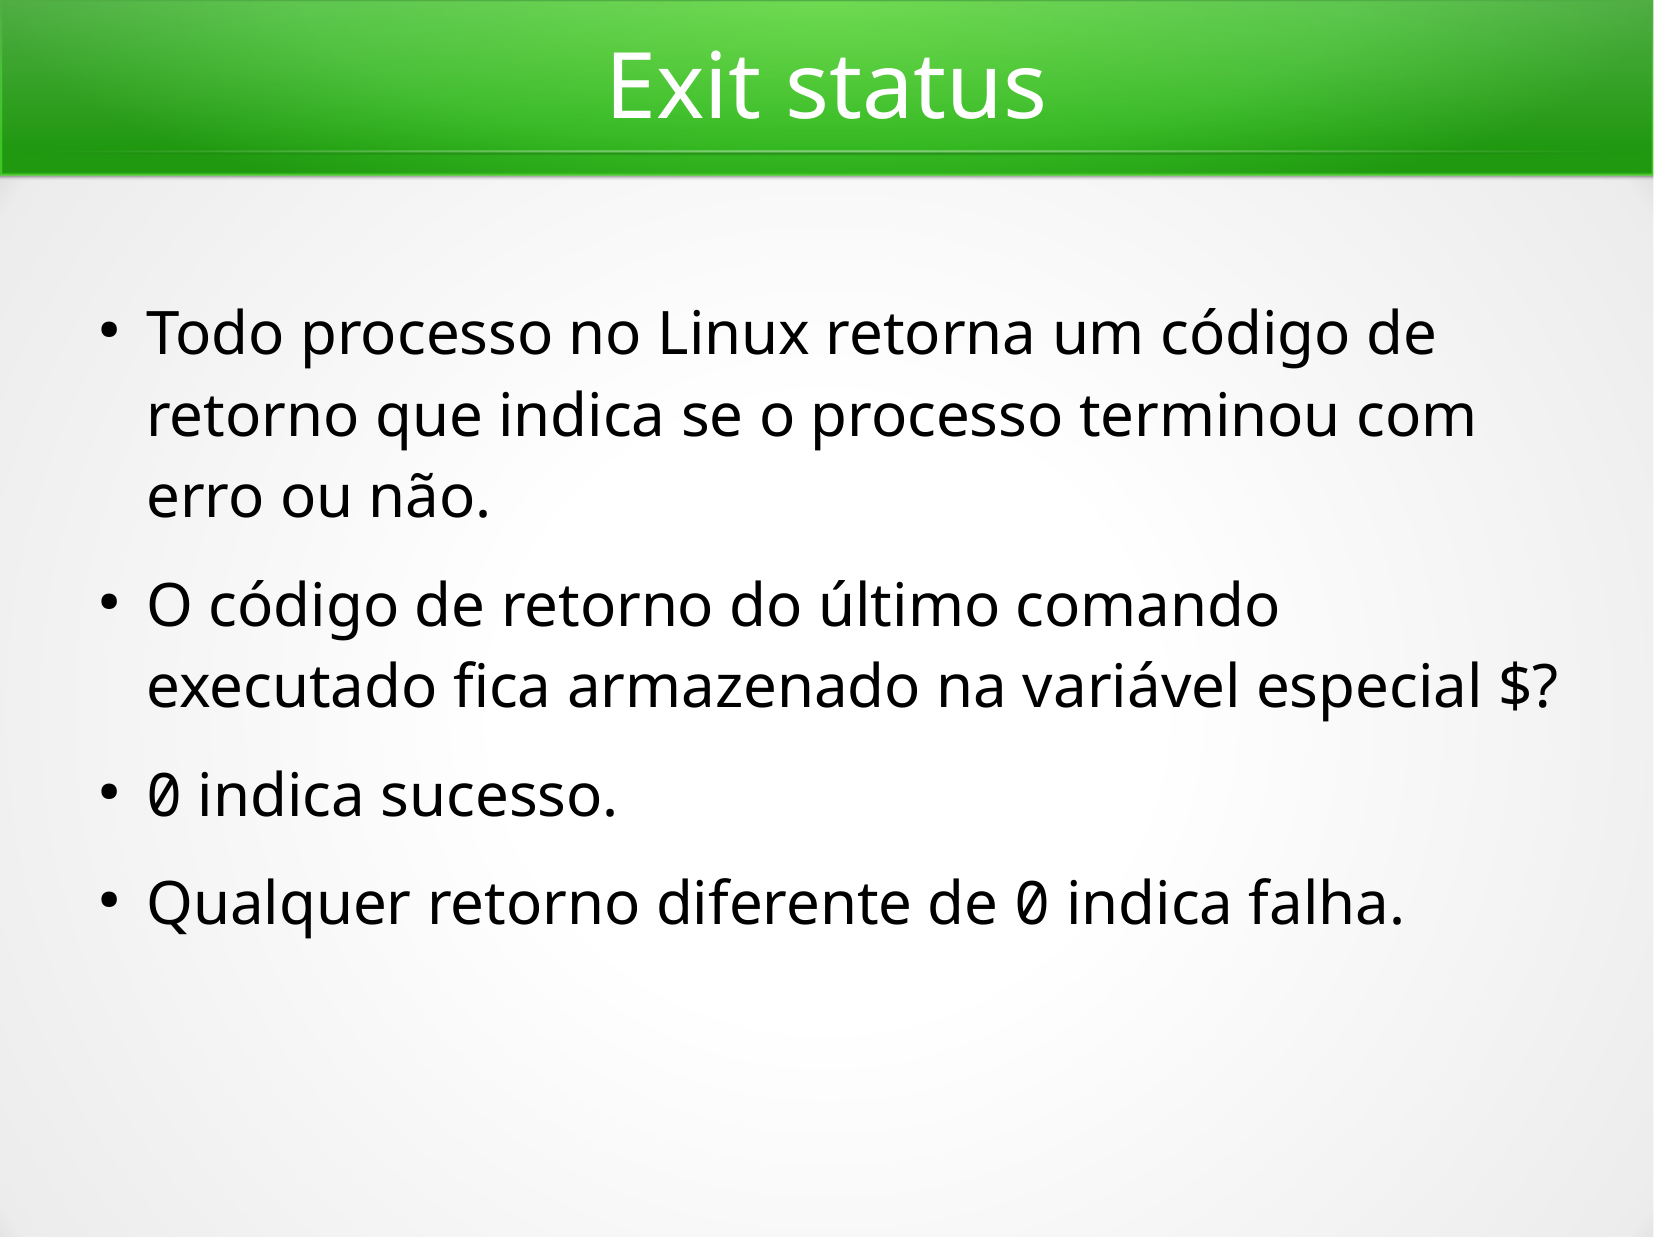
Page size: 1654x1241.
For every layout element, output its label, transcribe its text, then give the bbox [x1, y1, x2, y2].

title Exit status [82, 11, 1571, 154]
list Todo processo no Linux retorna um código de retorno que indica se o processo terminou com erro ou não. O código de retorno do último comando executado fica armazenado na variável especial $? 0 indica sucesso. Qualquer retorno diferente de 0 indica falha. [82, 290, 1571, 1010]
picture [0, 0, 1654, 1237]
